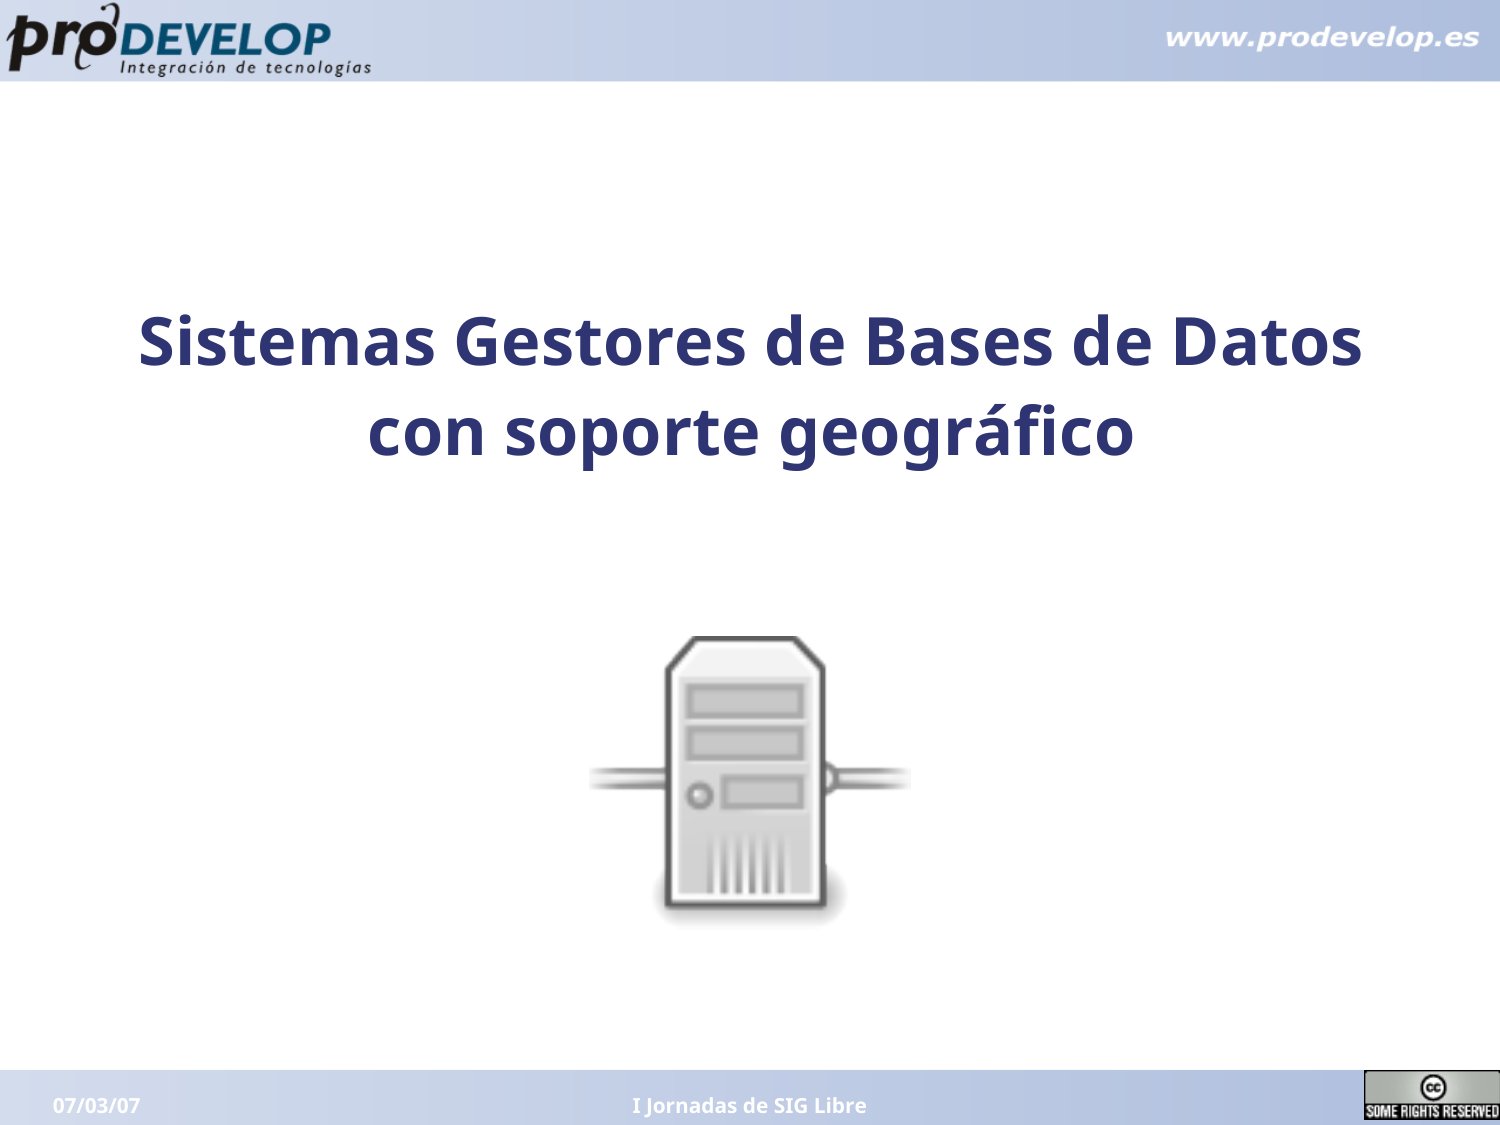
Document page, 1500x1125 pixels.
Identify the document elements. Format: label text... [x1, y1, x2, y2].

picture [0, 0, 1500, 1125]
title Sistemas Gestores de Bases de Datos con soporte geográfico [76, 290, 1427, 479]
